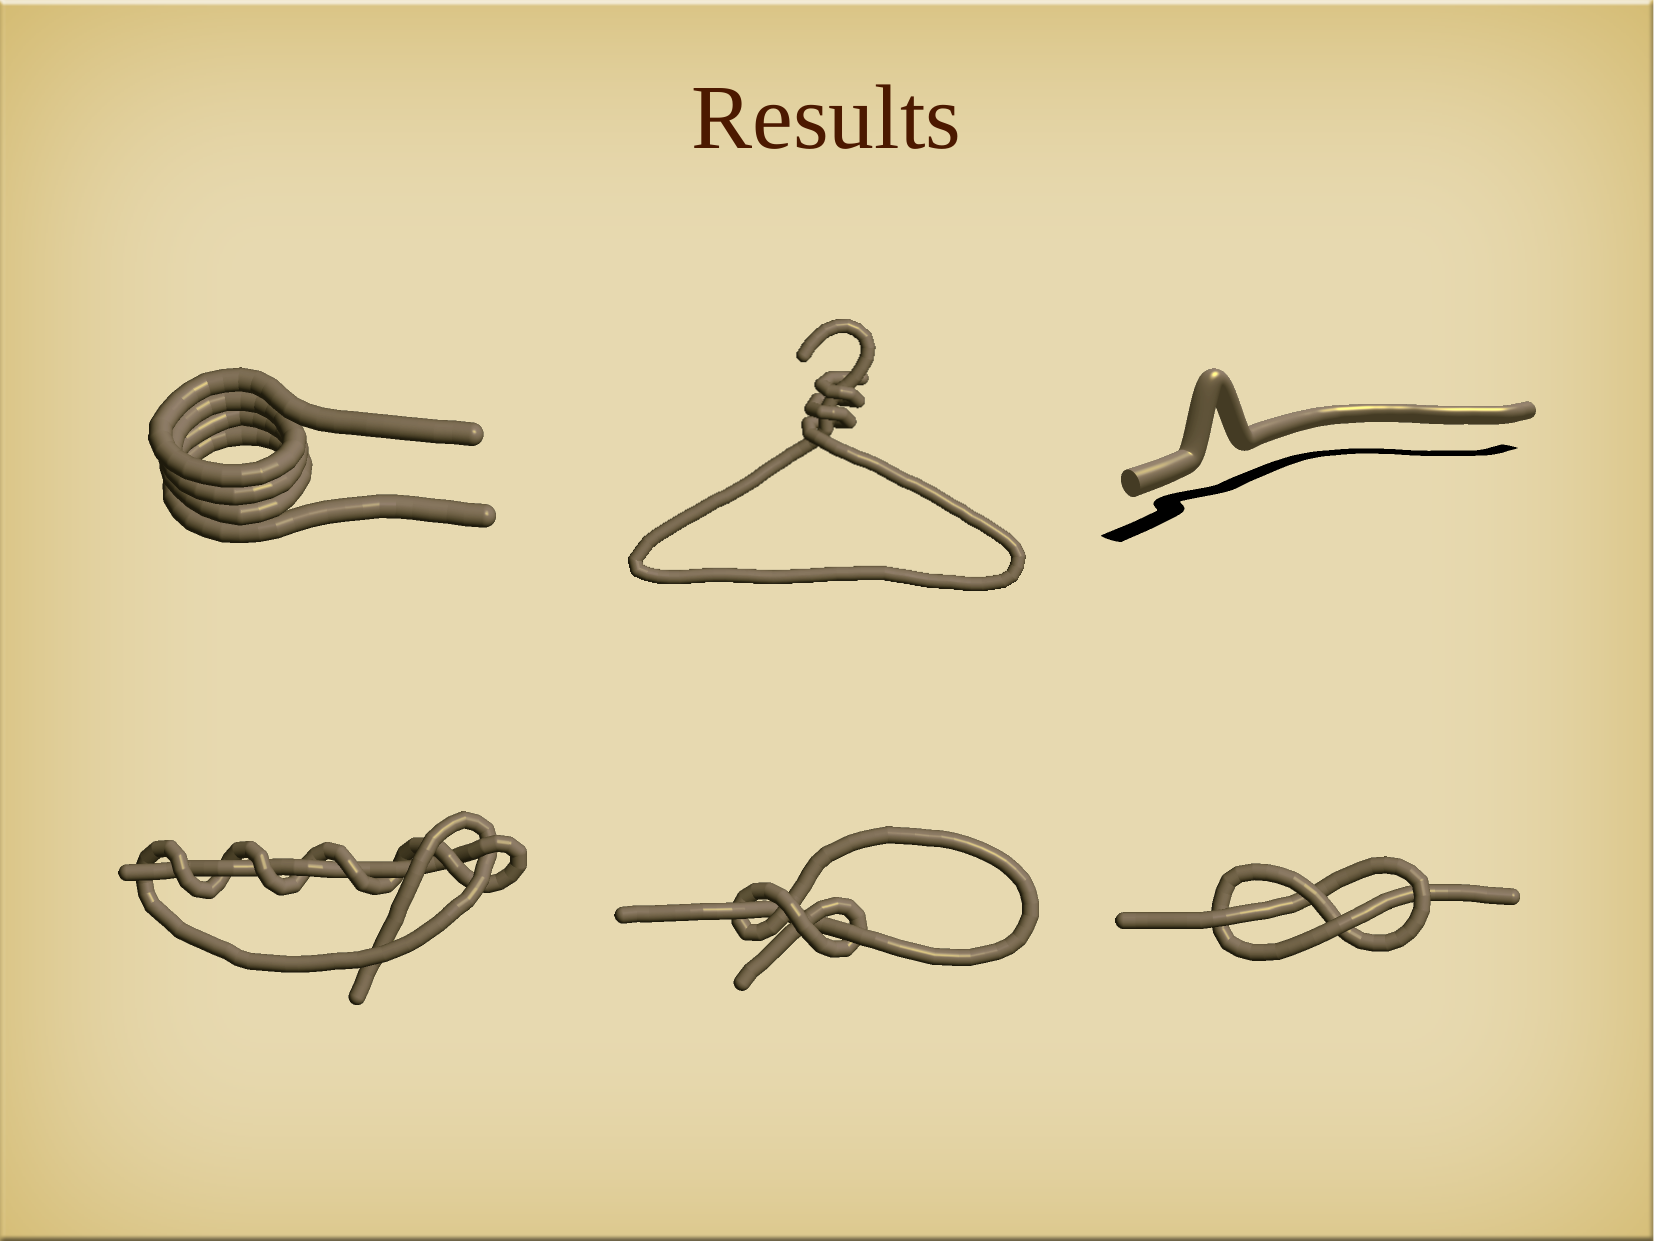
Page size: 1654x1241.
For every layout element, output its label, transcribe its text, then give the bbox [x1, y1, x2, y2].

title Results [59, 58, 1595, 178]
picture [0, 0, 1654, 1241]
